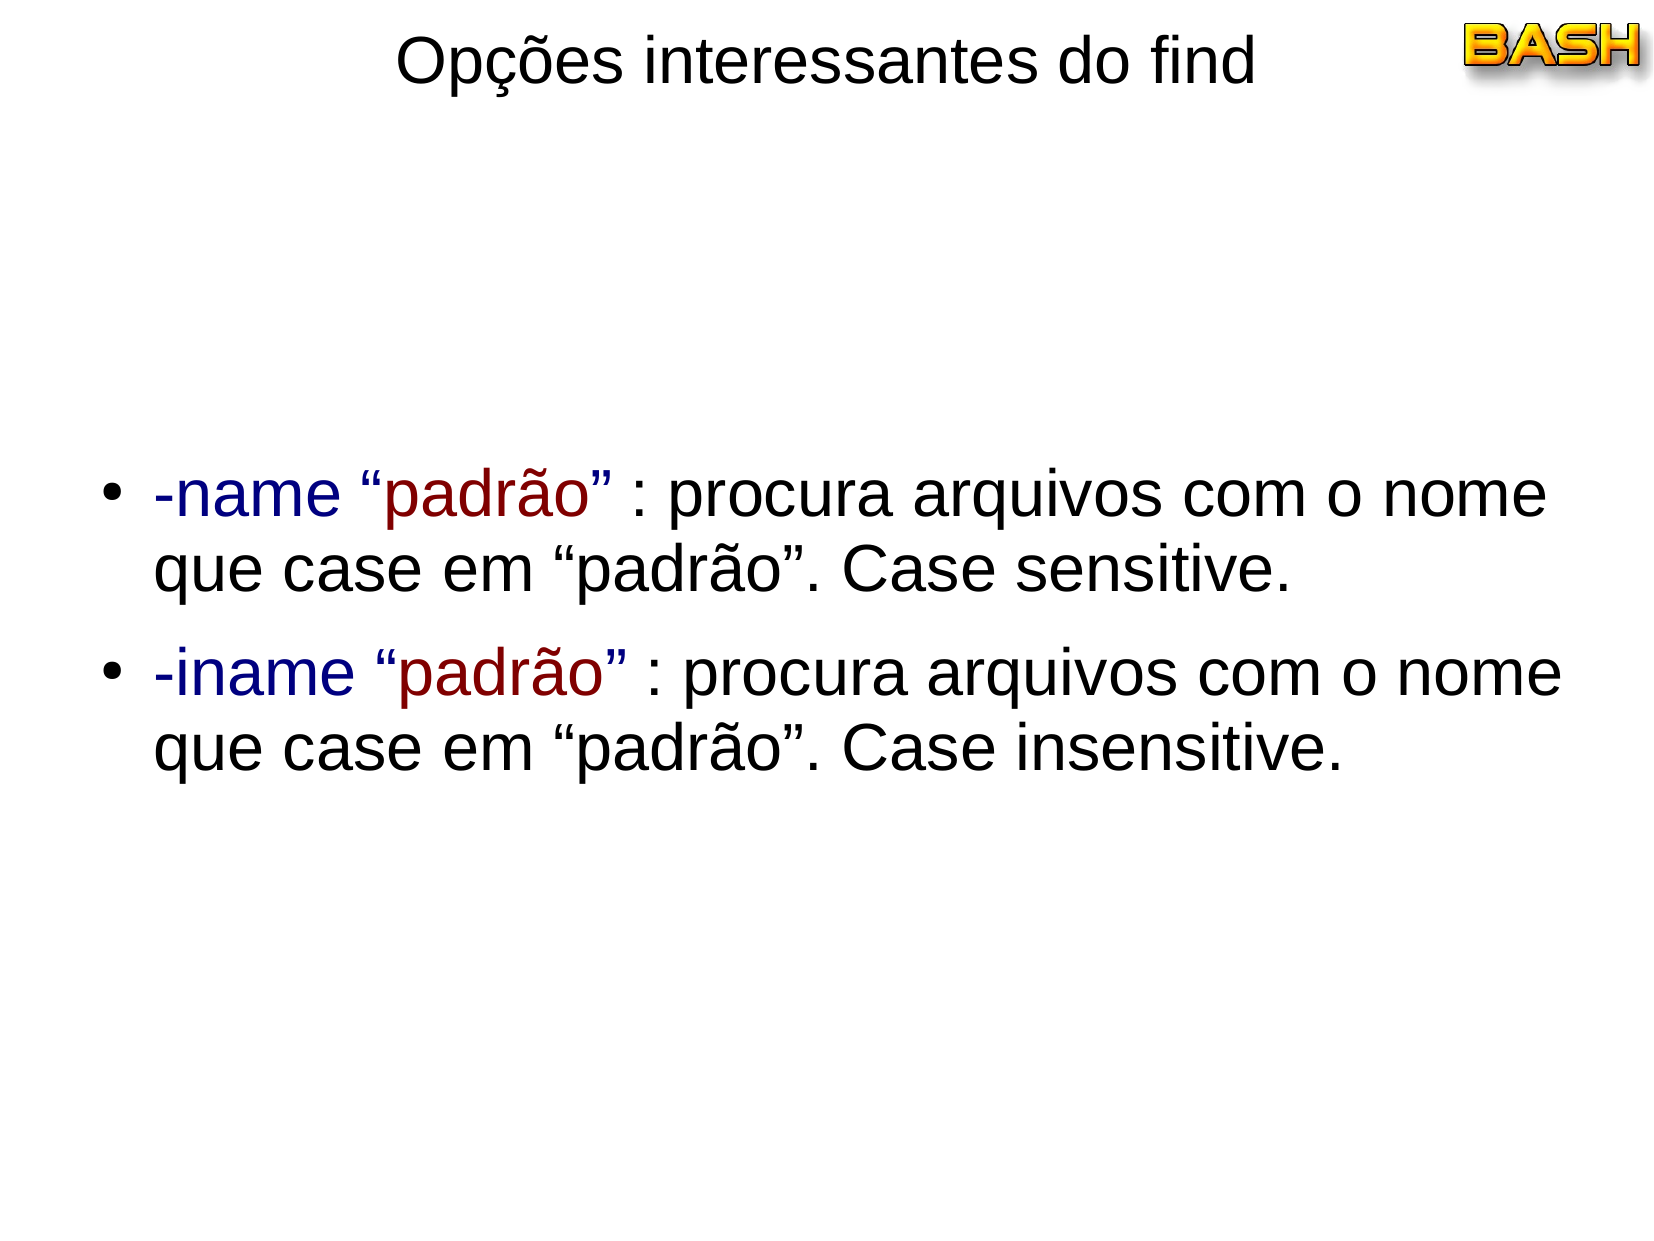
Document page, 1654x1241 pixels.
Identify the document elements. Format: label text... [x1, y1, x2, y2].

picture [1450, 0, 1654, 96]
title Opções interessantes do find [82, 22, 1571, 98]
list -name “padrão” : procura arquivos com o nome que case em “padrão”. Case sensitive. -iname “padrão” : procura arquivos com o nome que case em “padrão”. Case insensitive. [82, 455, 1571, 785]
